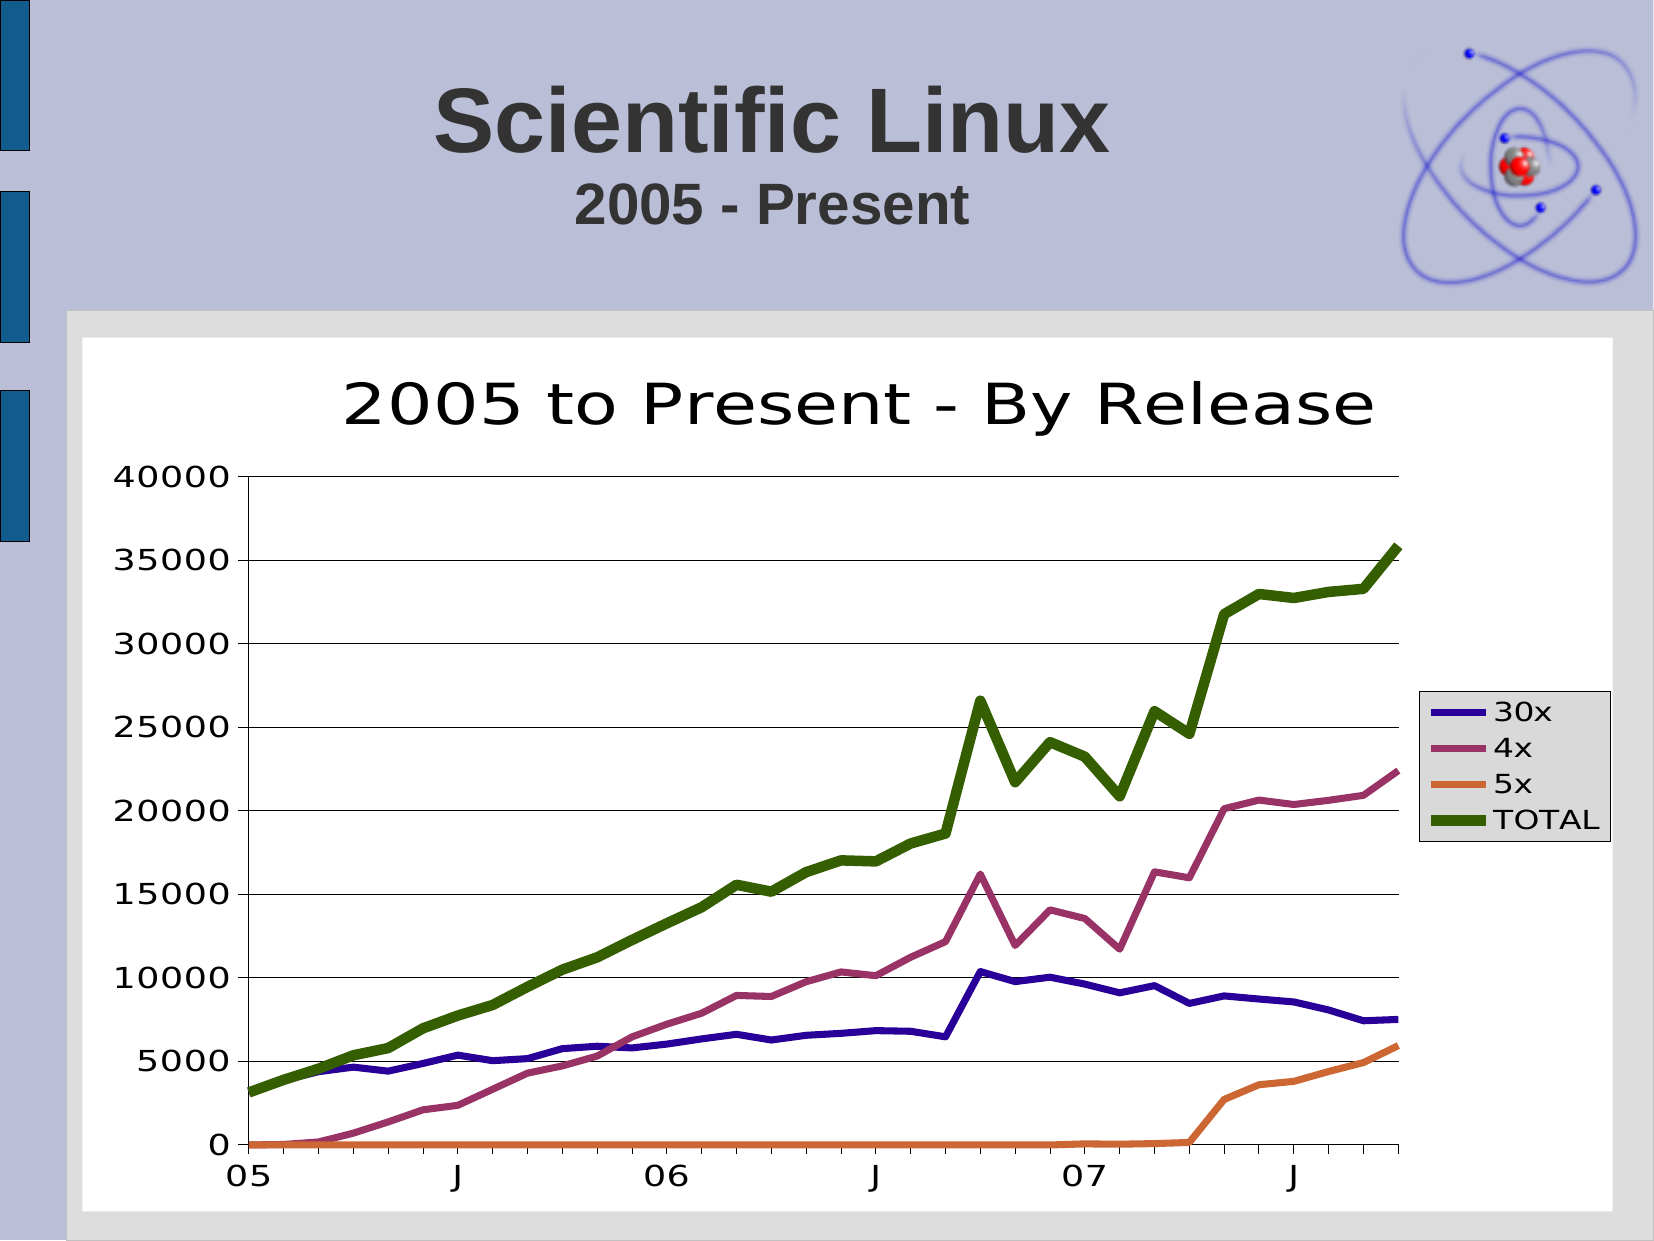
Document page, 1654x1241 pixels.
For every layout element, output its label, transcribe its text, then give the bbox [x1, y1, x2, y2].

picture [1386, 33, 1654, 301]
chart [82, 337, 1613, 1212]
title Scientific Linux 2005 - Present [82, 39, 1386, 267]
